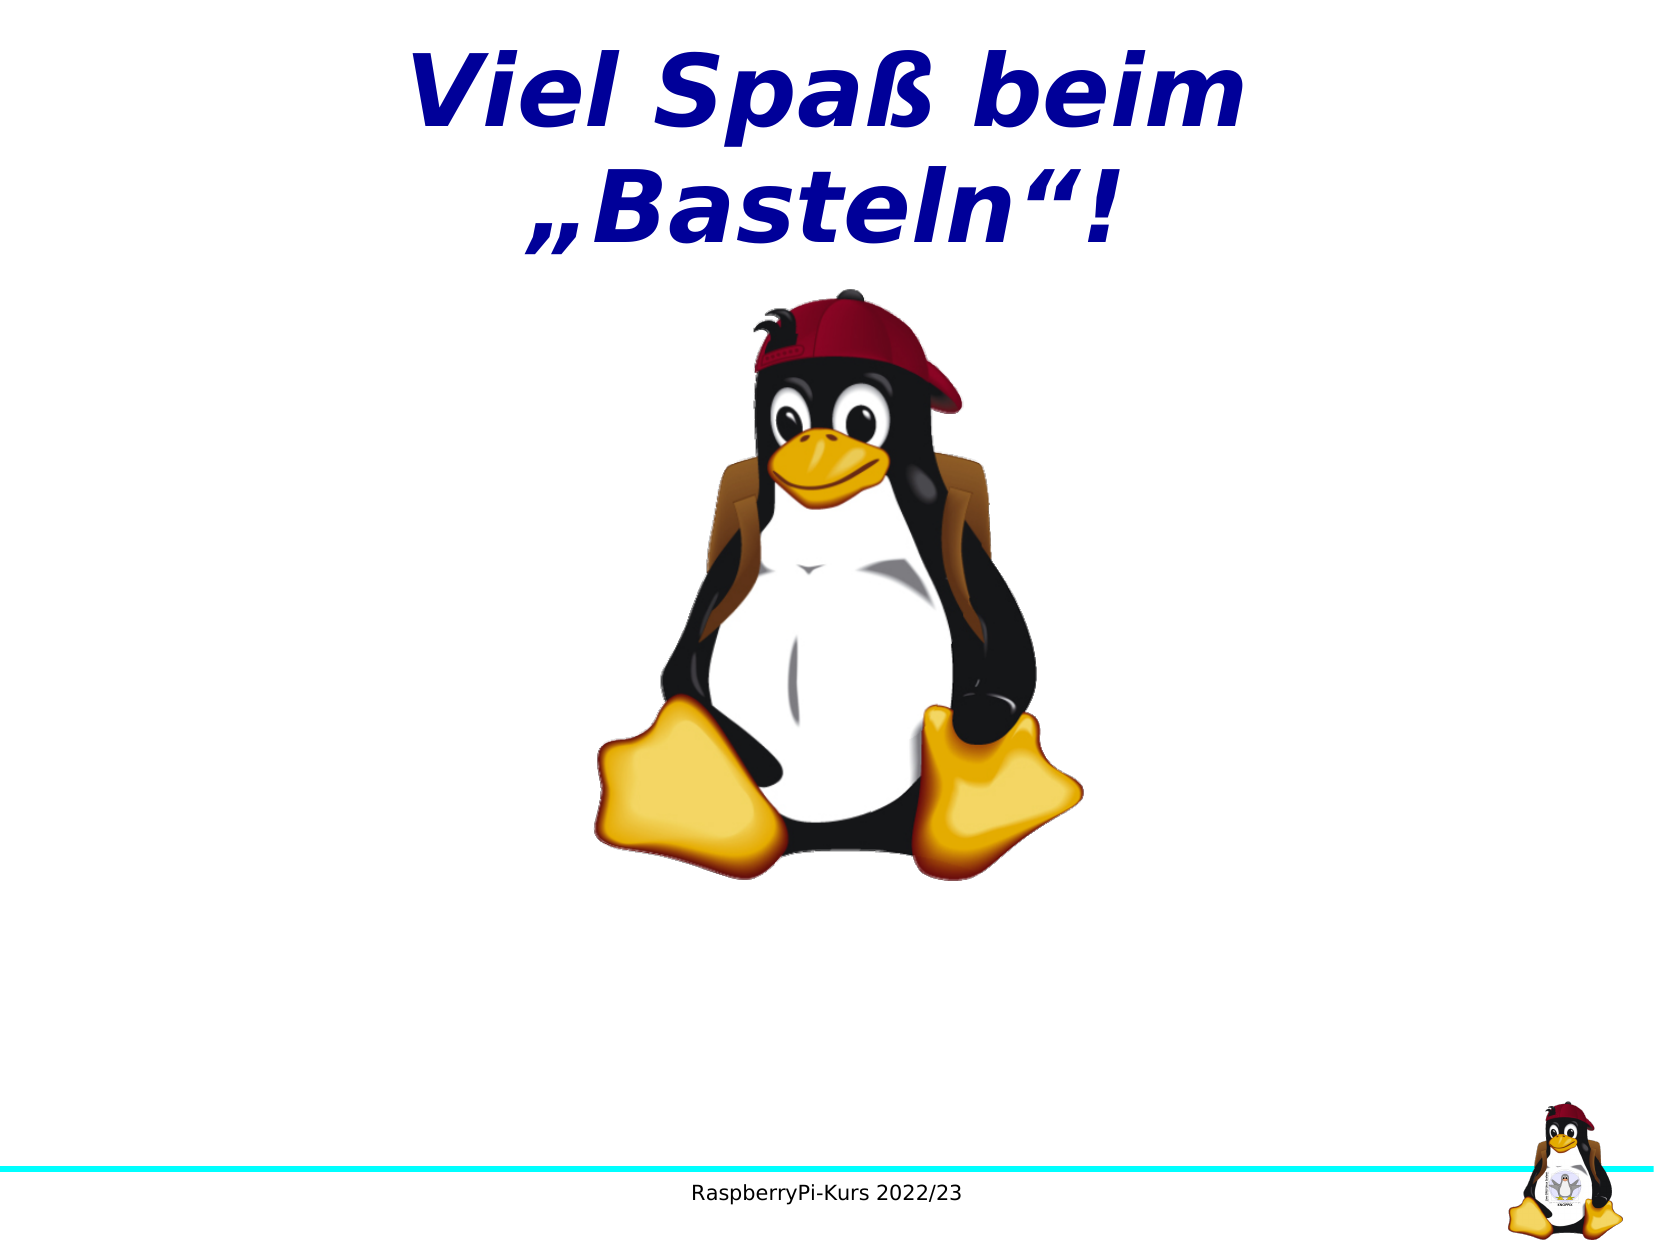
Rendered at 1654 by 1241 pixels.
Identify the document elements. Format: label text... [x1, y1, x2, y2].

title Viel Spaß beim „Basteln“! [121, 33, 1534, 267]
picture [582, 283, 1093, 886]
picture [1505, 1100, 1625, 1241]
